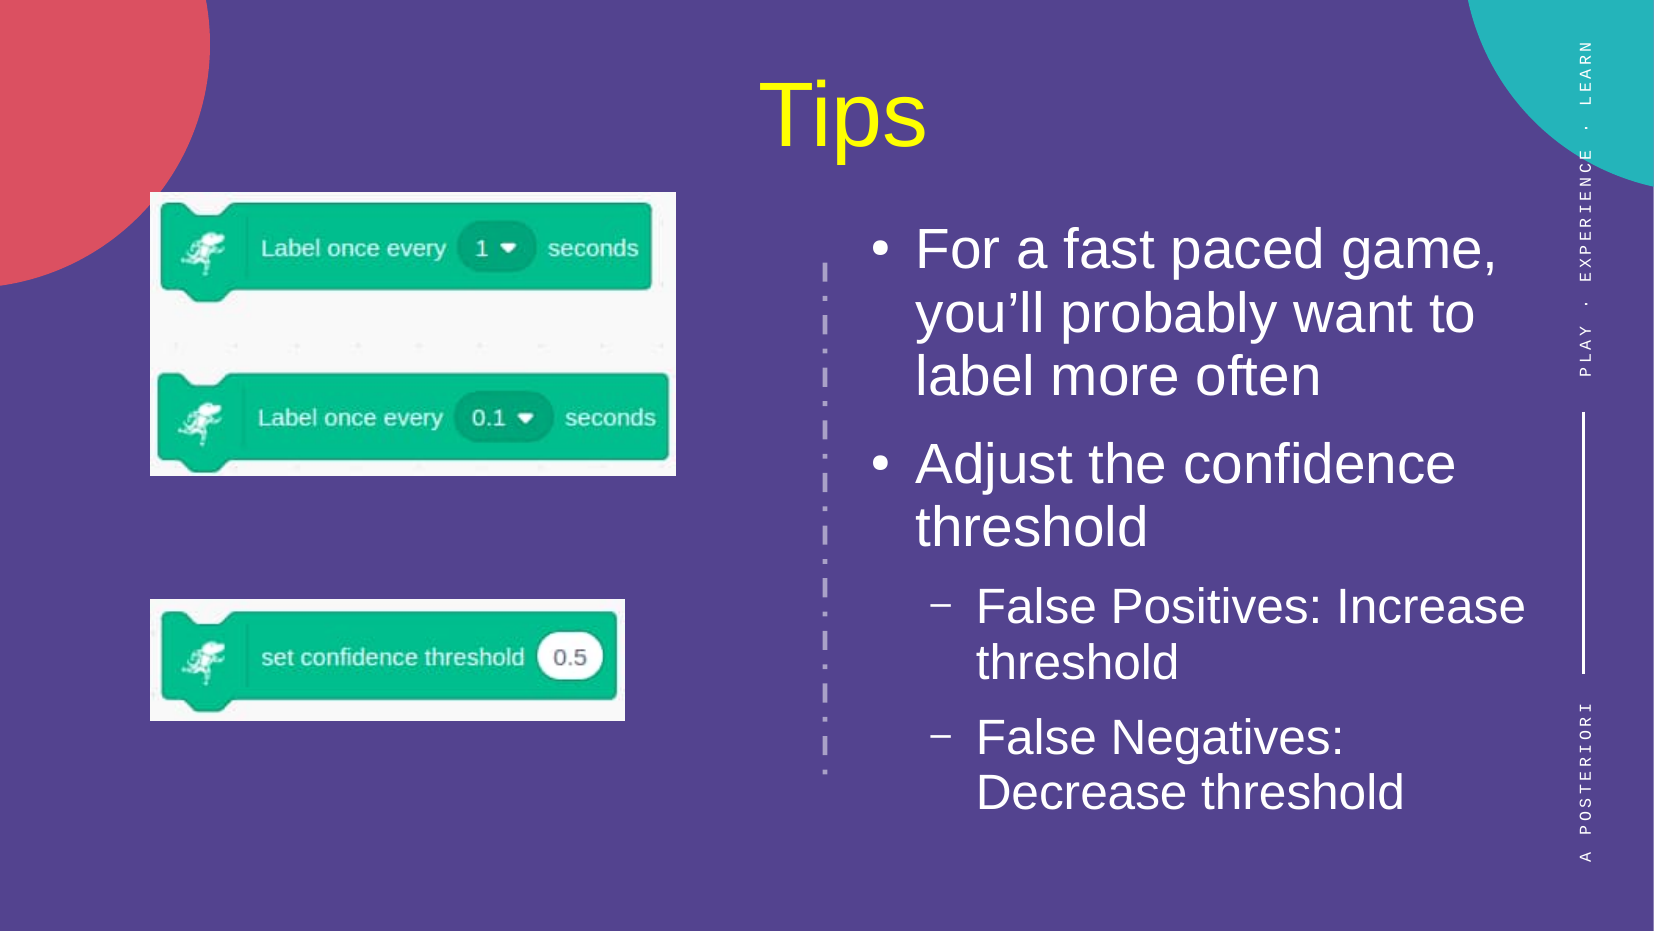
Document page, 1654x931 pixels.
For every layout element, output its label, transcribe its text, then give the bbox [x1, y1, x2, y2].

list For a fast paced game, you’ll probably want to label more often Adjust the confidence threshold False Positives: Increase threshold False Negatives: Decrease threshold [855, 217, 1544, 826]
title Tips [187, 37, 1501, 193]
picture [150, 192, 676, 476]
picture [150, 599, 625, 721]
